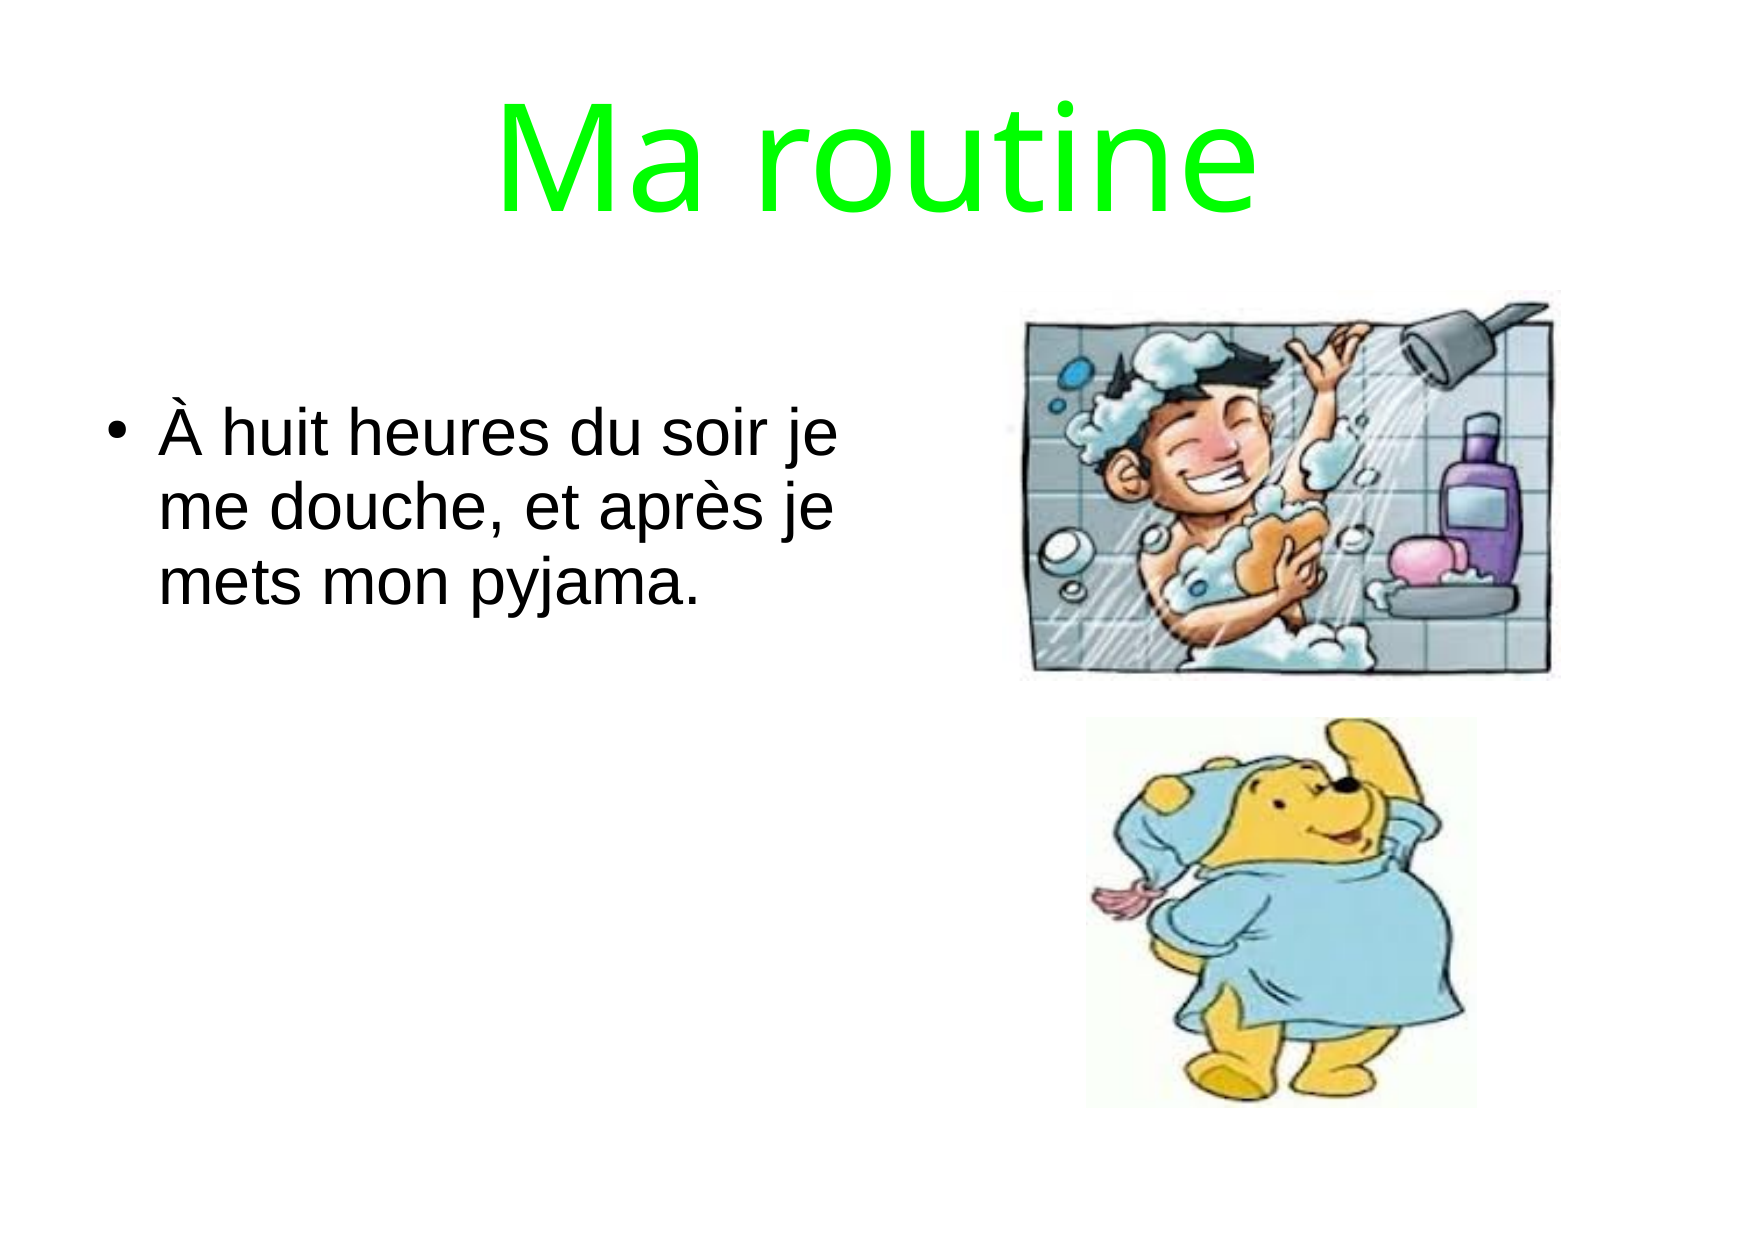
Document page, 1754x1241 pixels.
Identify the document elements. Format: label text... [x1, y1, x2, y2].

list À huit heures du soir je me douche, et après je mets mon pyjama. [87, 290, 858, 1109]
title Ma routine [87, 49, 1667, 257]
picture [1086, 717, 1477, 1109]
picture [1002, 290, 1561, 681]
